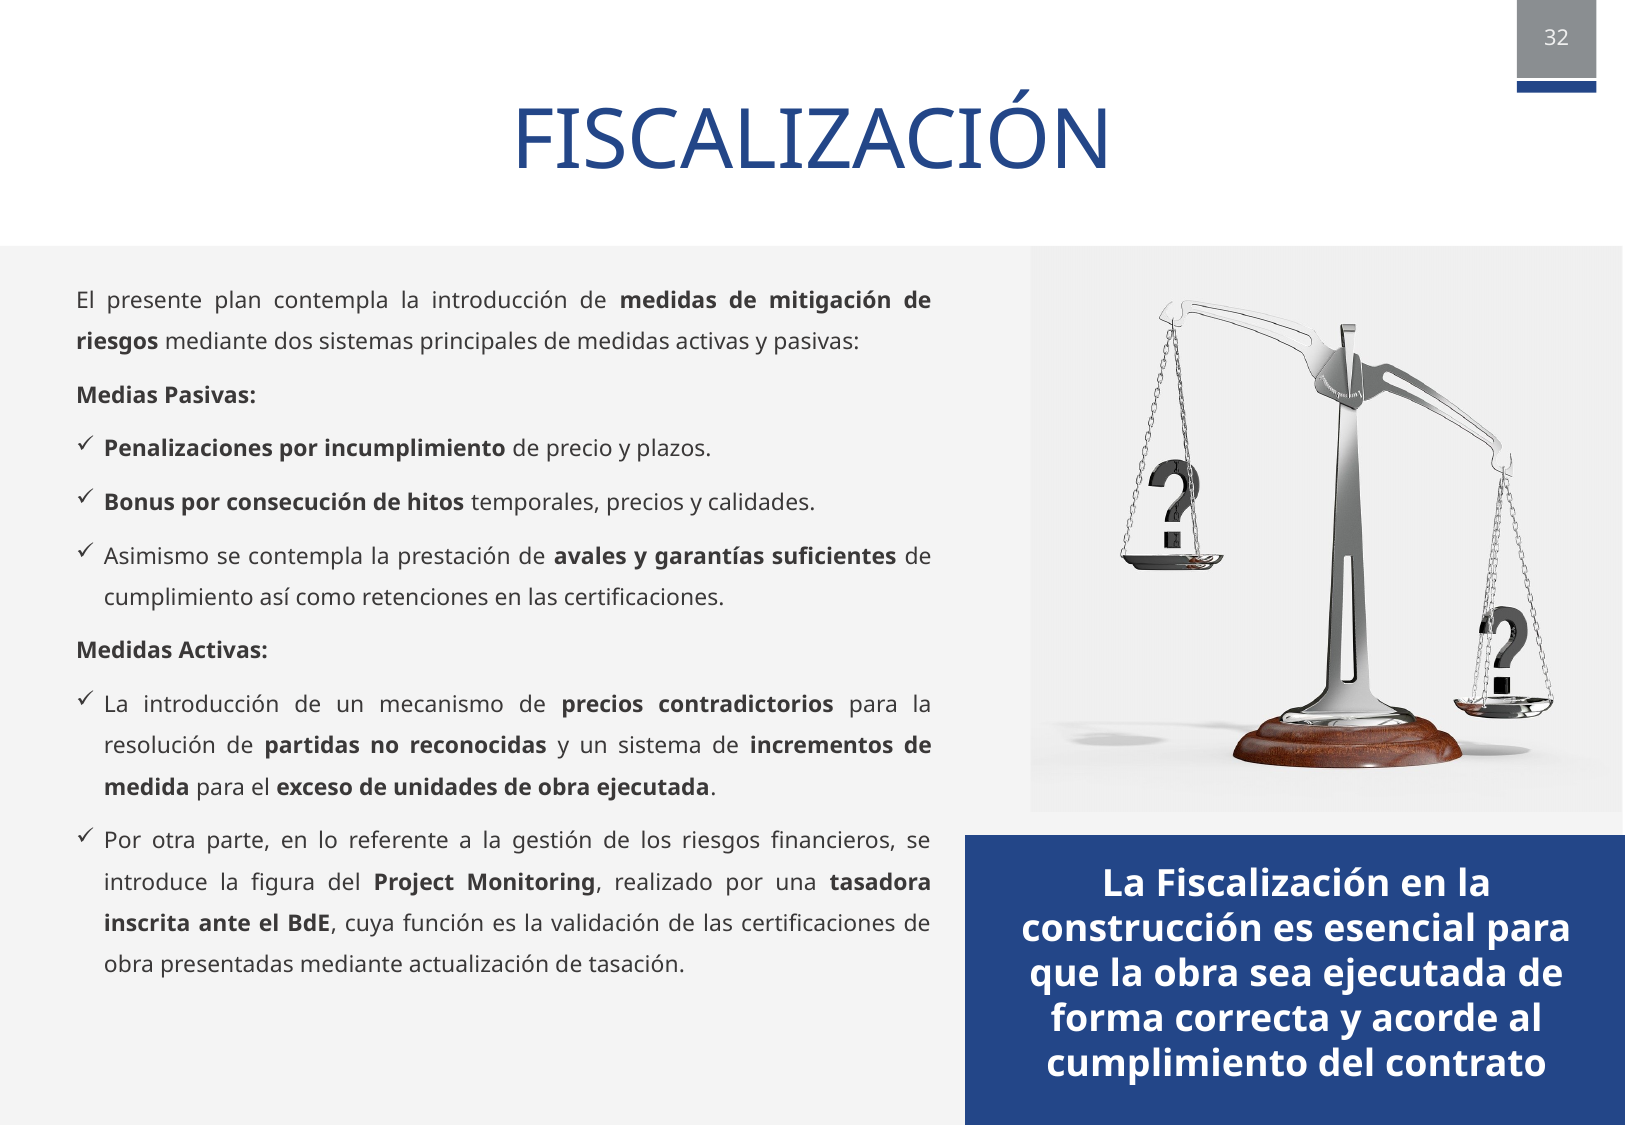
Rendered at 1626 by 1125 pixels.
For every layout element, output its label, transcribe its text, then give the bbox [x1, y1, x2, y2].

list FISCALIZACIÓN [142, 100, 1483, 184]
text_box La Fiscalización en la construcción es esencial para que la obra sea ejecutada de forma correcta y acorde al cumplimiento del contrato [986, 851, 1607, 1091]
text_box El presente plan contempla la introducción de medidas de mitigación de riesgos mediante dos sistemas principales de medidas activas y pasivas: Medias Pasivas: Penalizaciones por incumplimiento de precio y plazos. Bonus por consecución de hitos temporales, precios y calidades. Asimismo se contempla la prestación de avales y garantías suficientes de cumplimiento así como retenciones en las certificaciones. Medidas Activas: La introducción de un mecanismo de precios contradictorios para la resolución de partidas no reconocidas y un sistema de incrementos de medida para el exceso de unidades de obra ejecutada. Por otra parte, en lo referente a la gestión de los riesgos financieros, se introduce la figura del Project Monitoring, realizado por una tasadora inscrita ante el BdE, cuya función es la validación de las certificaciones de obra presentadas mediante actualización de tasación. [61, 264, 947, 1053]
text_box [0, 245, 1625, 1125]
picture [1030, 246, 1622, 812]
